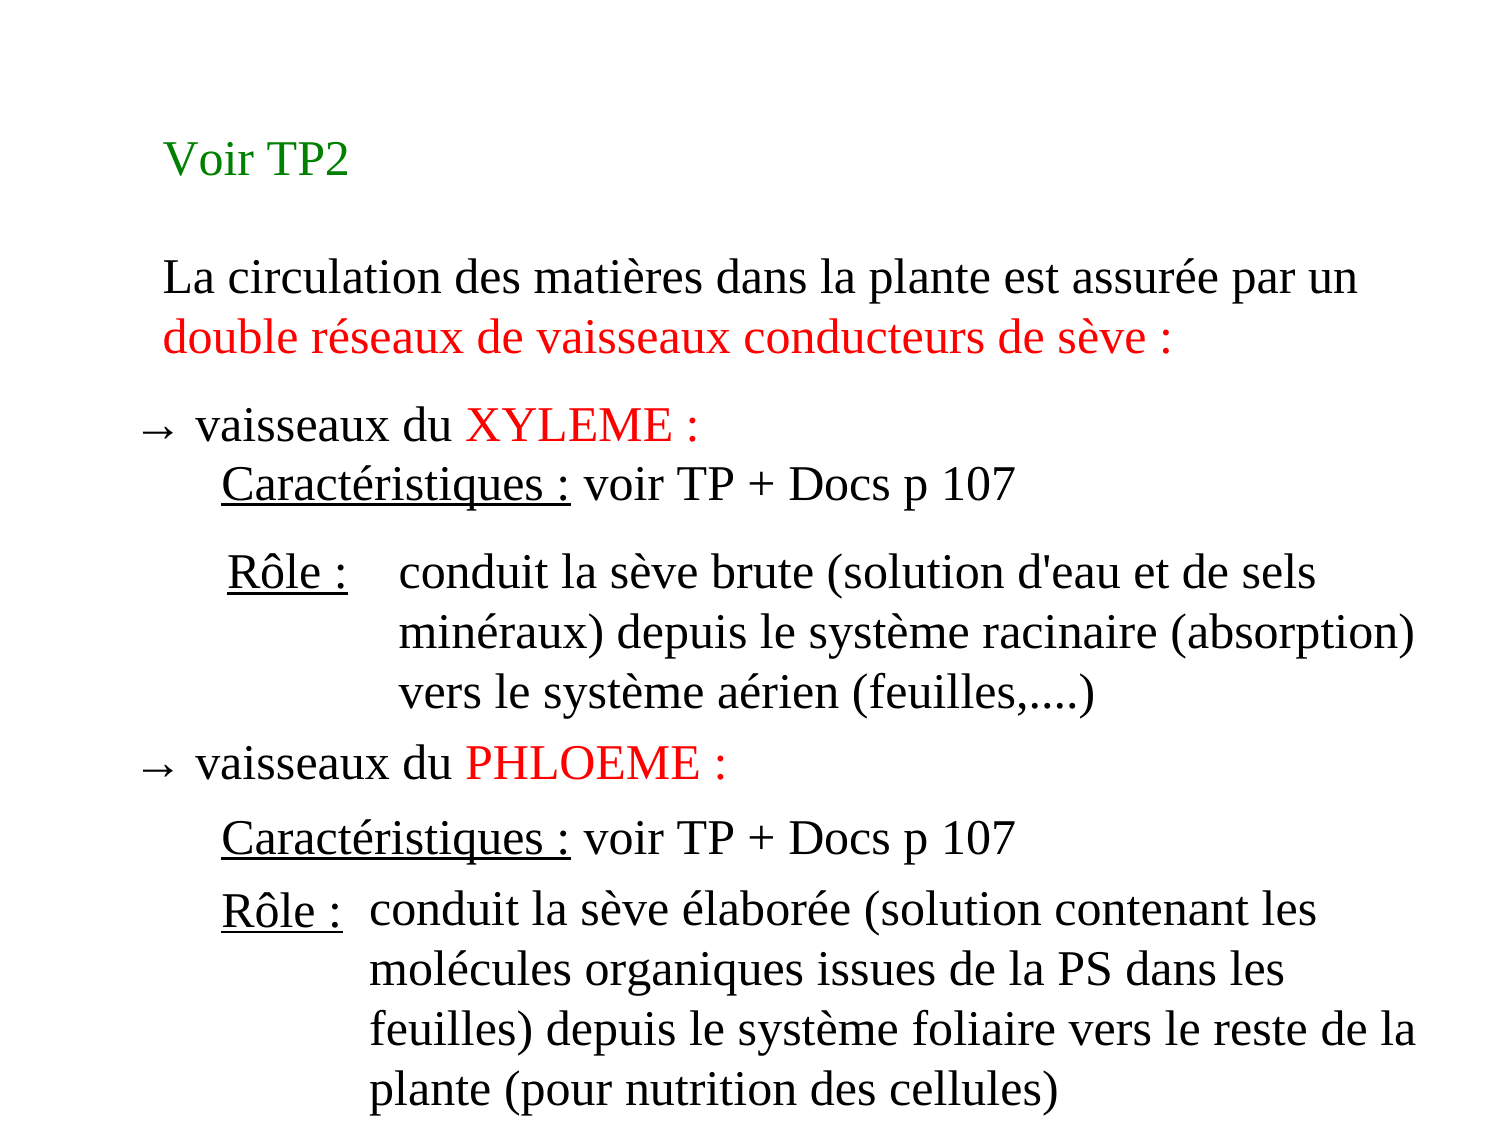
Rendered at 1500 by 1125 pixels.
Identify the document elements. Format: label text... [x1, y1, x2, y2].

text_box Rôle : [206, 870, 354, 1063]
text_box Caractéristiques : voir TP + Docs p 107 [206, 442, 1465, 532]
text_box → vaisseaux du XYLEME : [118, 383, 1418, 459]
text_box Rôle : [212, 531, 390, 722]
text_box Voir TP2 [147, 118, 1418, 194]
text_box → vaisseaux du PHLOEME : [118, 722, 1418, 798]
text_box conduit la sève brute (solution d'eau et de sels minéraux) depuis le système racinaire (absorption) vers le système aérien (feuilles,....) [390, 531, 1447, 727]
text_box La circulation des matières dans la plante est assurée par un double réseaux de vaisseaux conducteurs de sève : [147, 236, 1418, 372]
text_box Caractéristiques : voir TP + Docs p 107 [206, 797, 1406, 870]
text_box conduit la sève élaborée (solution contenant les molécules organiques issues de la PS dans les feuilles) depuis le système foliaire vers le reste de la plante (pour nutrition des cellules) [354, 868, 1477, 1124]
